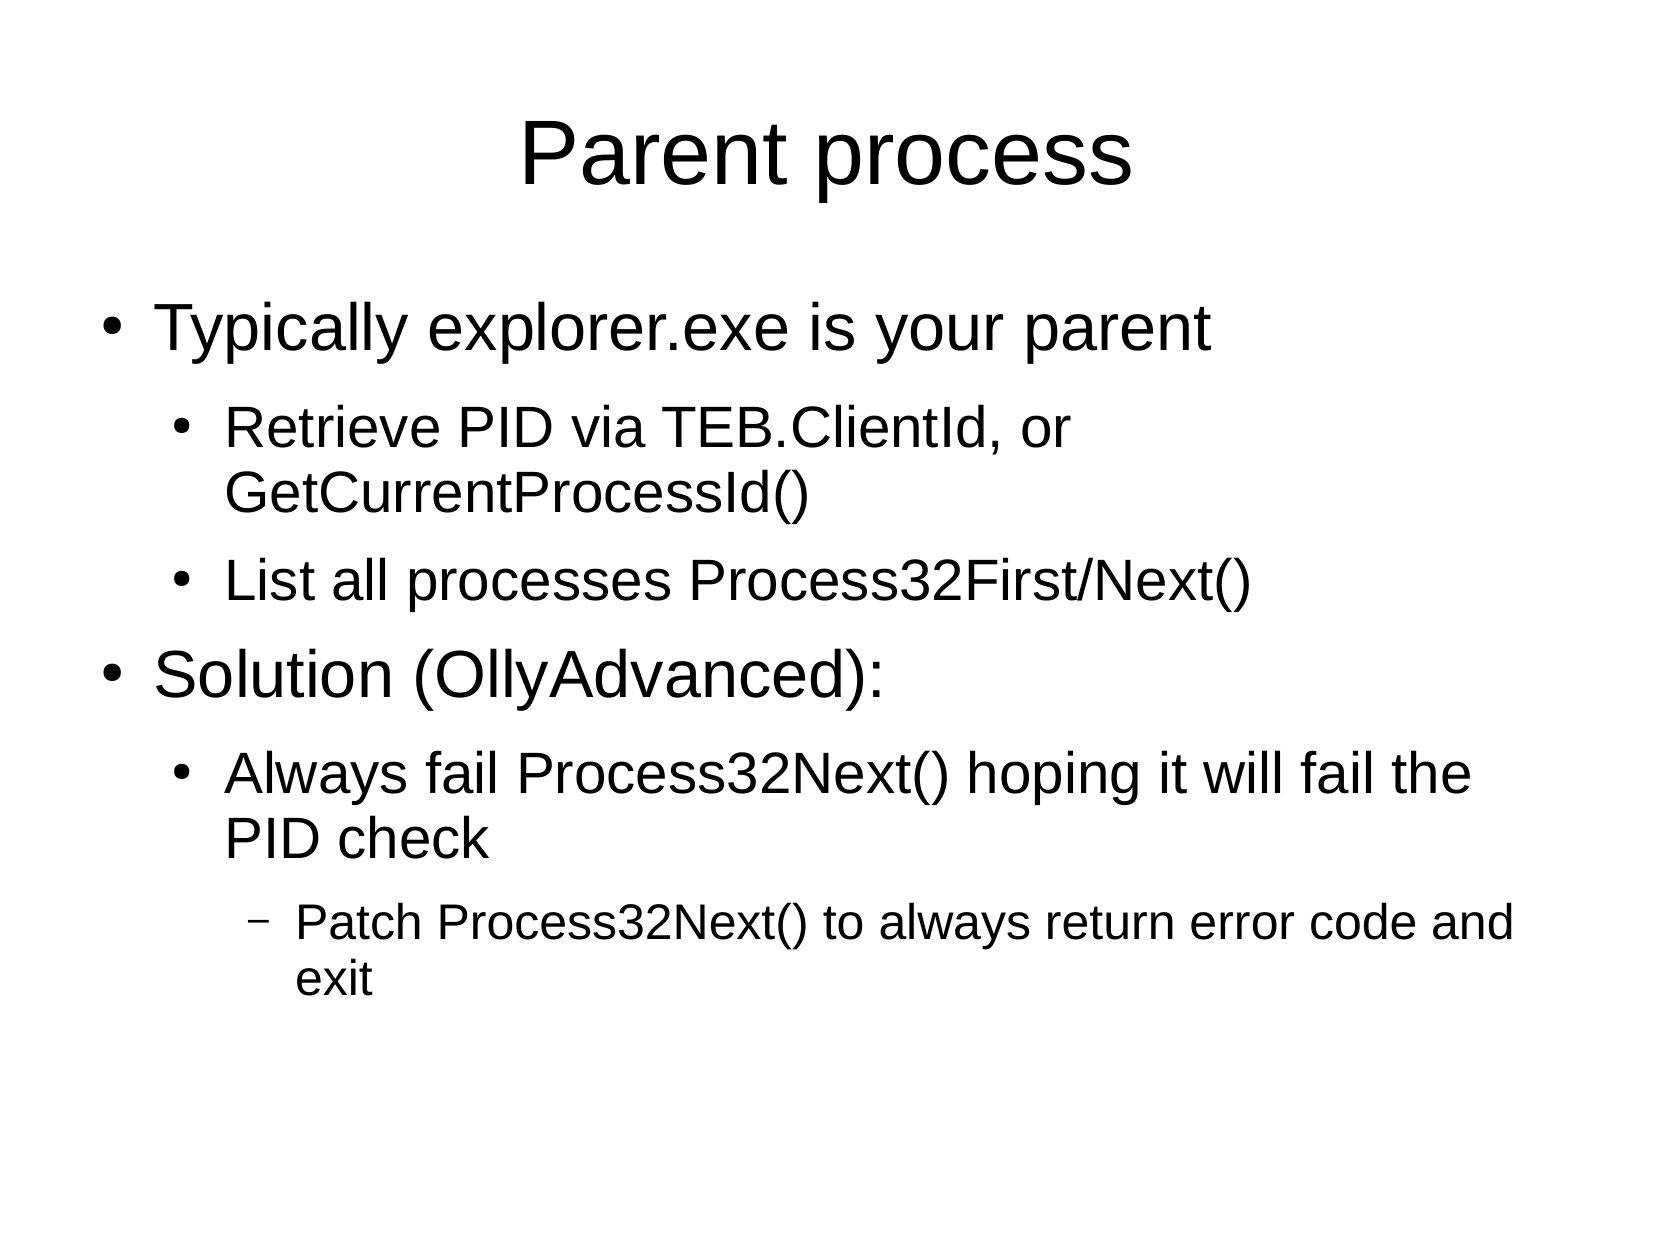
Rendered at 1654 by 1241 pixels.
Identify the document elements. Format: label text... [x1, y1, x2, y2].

list Typically explorer.exe is your parent Retrieve PID via TEB.ClientId, or GetCurrentProcessId() List all processes Process32First/Next() Solution (OllyAdvanced): Always fail Process32Next() hoping it will fail the PID check Patch Process32Next() to always return error code and exit [82, 290, 1571, 1109]
title Parent process [82, 49, 1571, 257]
